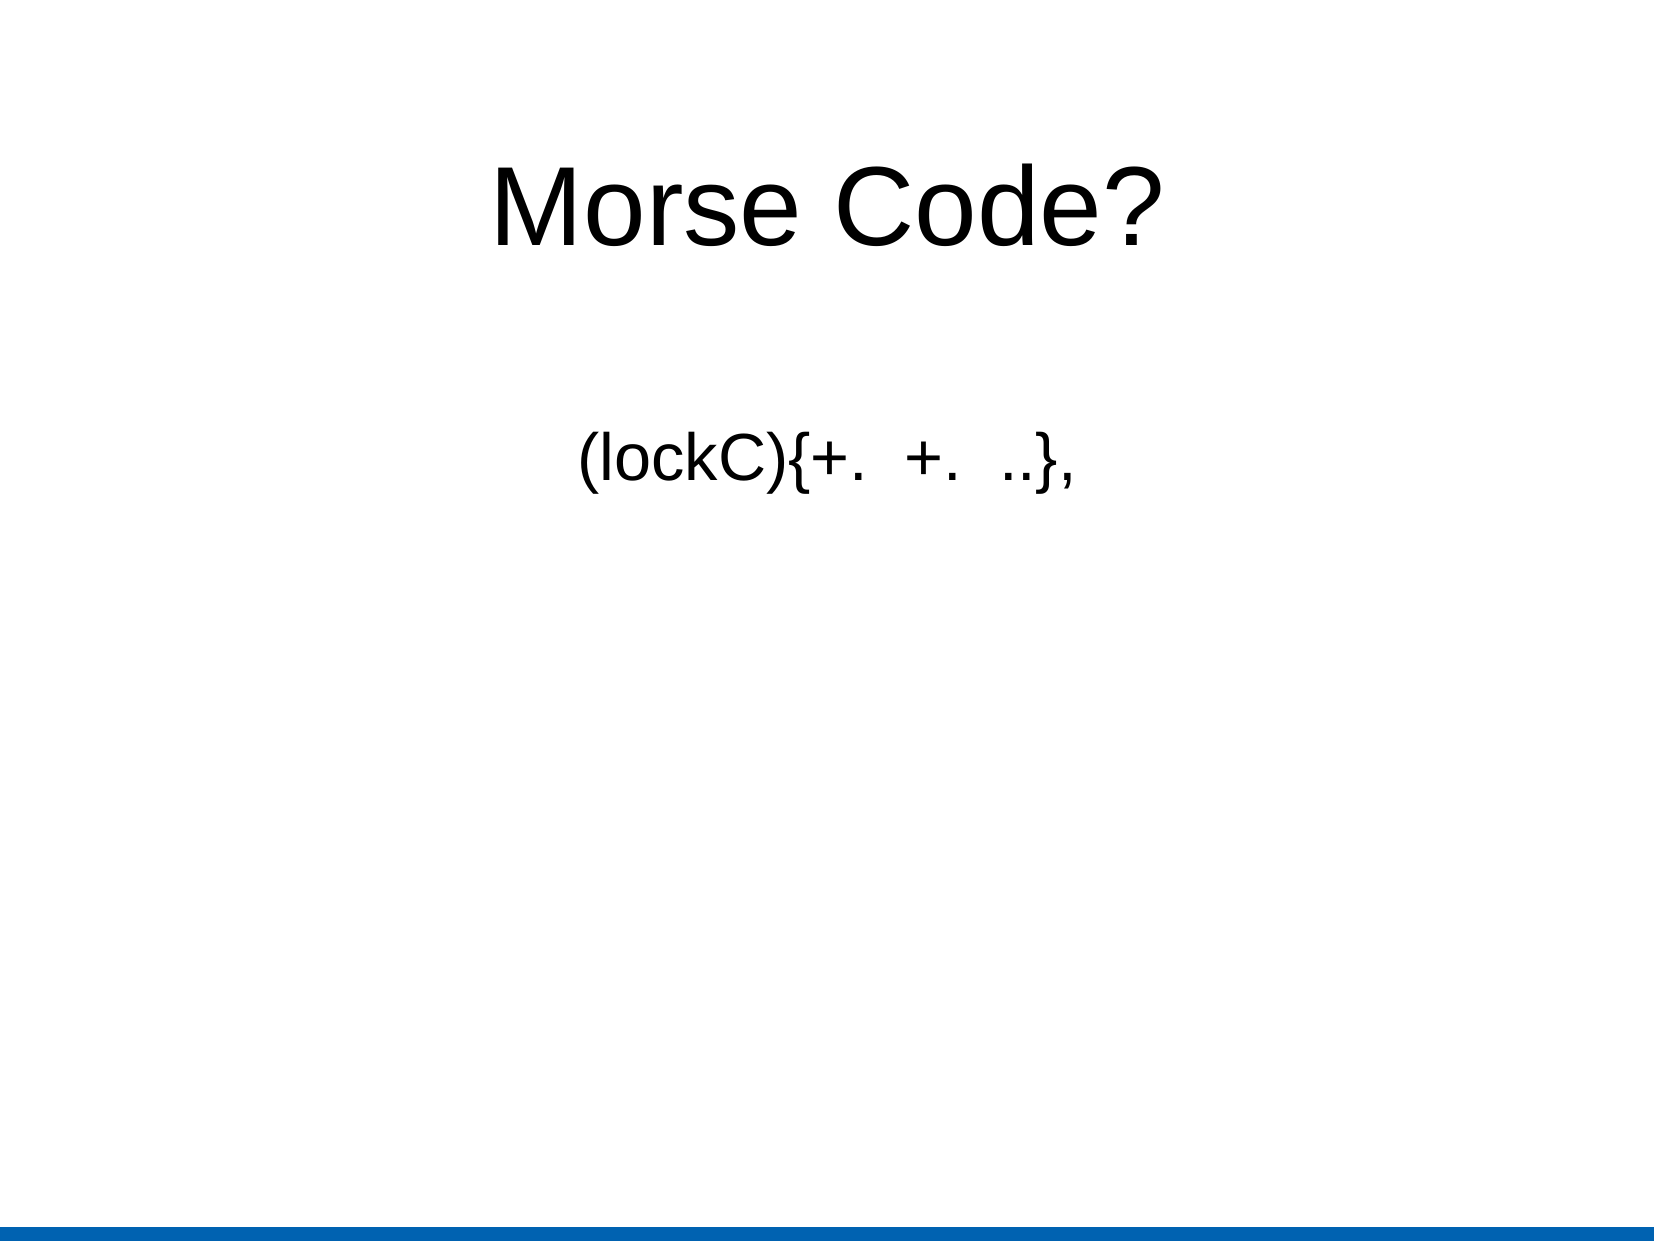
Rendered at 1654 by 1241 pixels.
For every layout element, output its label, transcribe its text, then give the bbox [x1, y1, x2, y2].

title Morse Code? [121, 110, 1534, 303]
text_box (lockC){+. +. ..}, [562, 412, 1126, 503]
